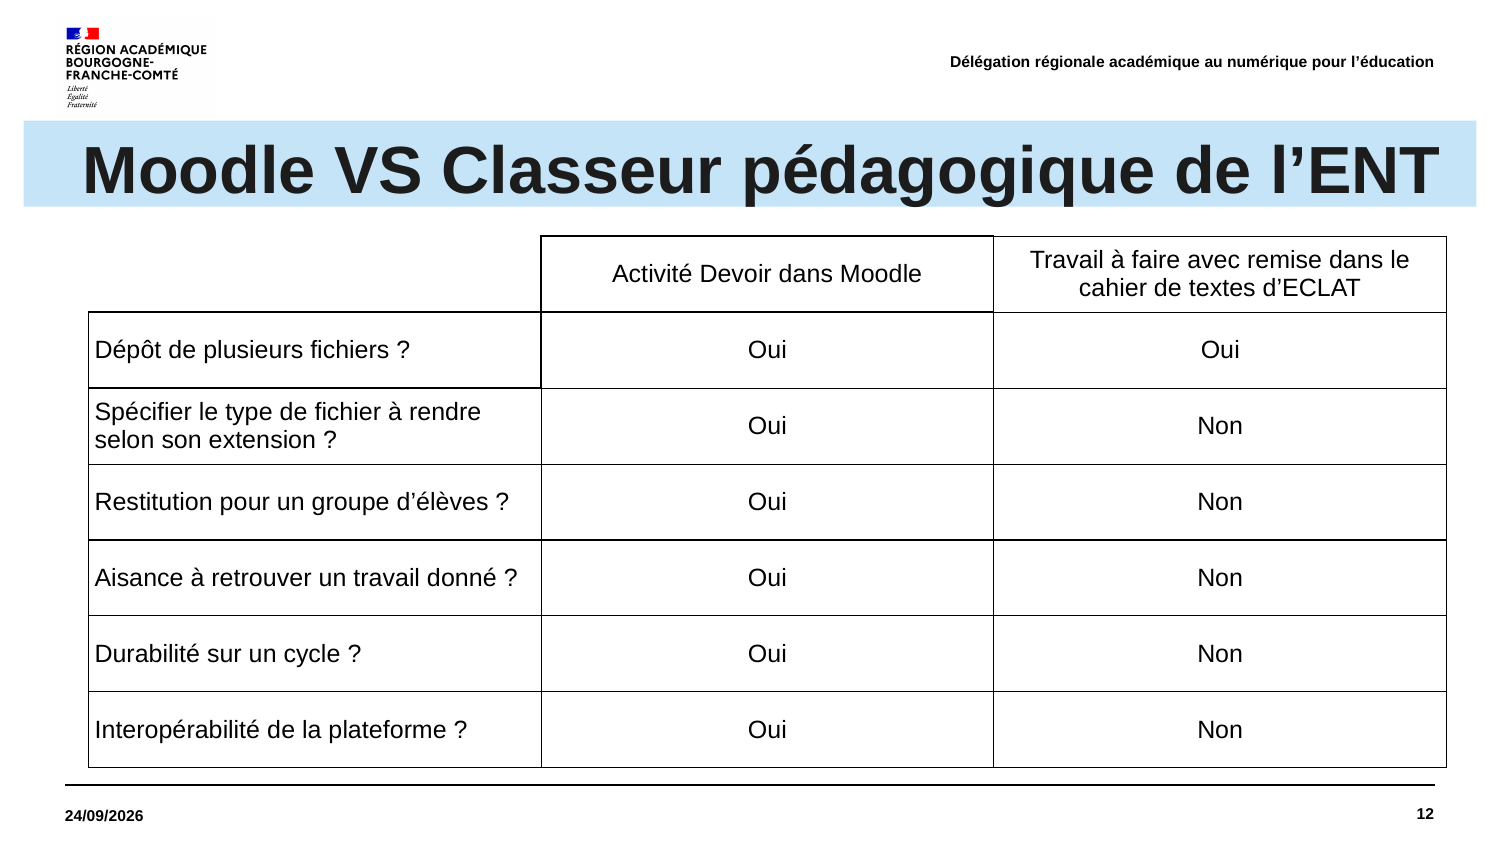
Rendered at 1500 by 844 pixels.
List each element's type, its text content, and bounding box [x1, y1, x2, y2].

table_header Activité Devoir dans Moodle [542, 237, 993, 311]
table_cell Interopérabilité de la plateforme ? [89, 692, 541, 767]
table_cell Oui [542, 313, 993, 388]
text_box Moodle VS Classeur pédagogique de l’ENT [23, 120, 1477, 207]
table_cell Spécifier le type de fichier à rendre selon son extension ? [89, 389, 541, 464]
text_box Délégation régionale académique au numérique pour l’éducation [944, 32, 1435, 91]
table_header Travail à faire avec remise dans le cahier de textes d’ECLAT [994, 237, 1446, 312]
table_cell Dépôt de plusieurs fichiers ? [89, 313, 540, 387]
table_cell Oui [542, 692, 993, 767]
text_box 23/04/2023 [64, 787, 245, 843]
picture [55, 16, 218, 119]
table_cell Oui [542, 541, 993, 615]
table_cell Non [994, 692, 1446, 767]
table_cell Aisance à retrouver un travail donné ? [89, 541, 541, 615]
table_cell Oui [542, 465, 993, 539]
table_cell Non [994, 465, 1446, 539]
table_cell Non [994, 389, 1446, 464]
table_cell Non [994, 541, 1446, 615]
text_box <numéro> [1213, 784, 1435, 843]
table_cell Oui [994, 313, 1446, 388]
table_cell Oui [542, 616, 993, 691]
table_header [89, 236, 540, 311]
table_cell Restitution pour un groupe d’élèves ? [89, 465, 541, 539]
table_cell Oui [542, 389, 993, 464]
table_cell Non [994, 616, 1446, 691]
table_cell Durabilité sur un cycle ? [89, 616, 541, 691]
